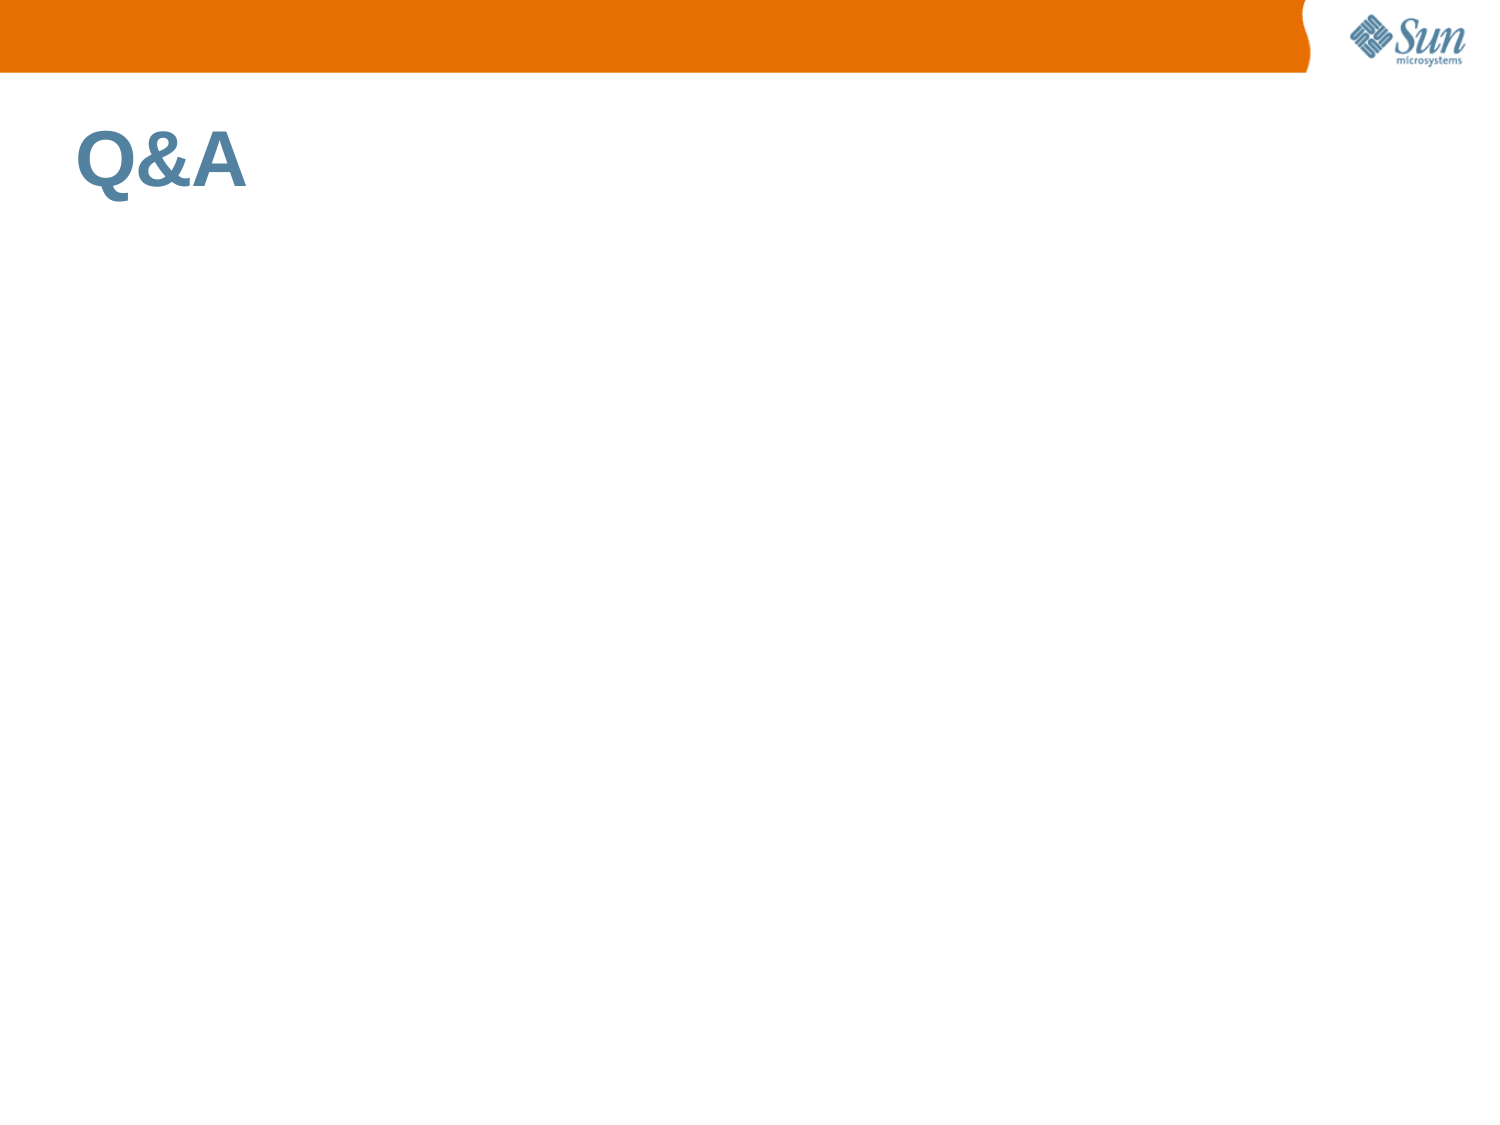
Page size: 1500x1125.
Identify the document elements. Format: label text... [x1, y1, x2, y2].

title Q&A [75, 122, 1438, 228]
picture [0, 0, 1500, 75]
